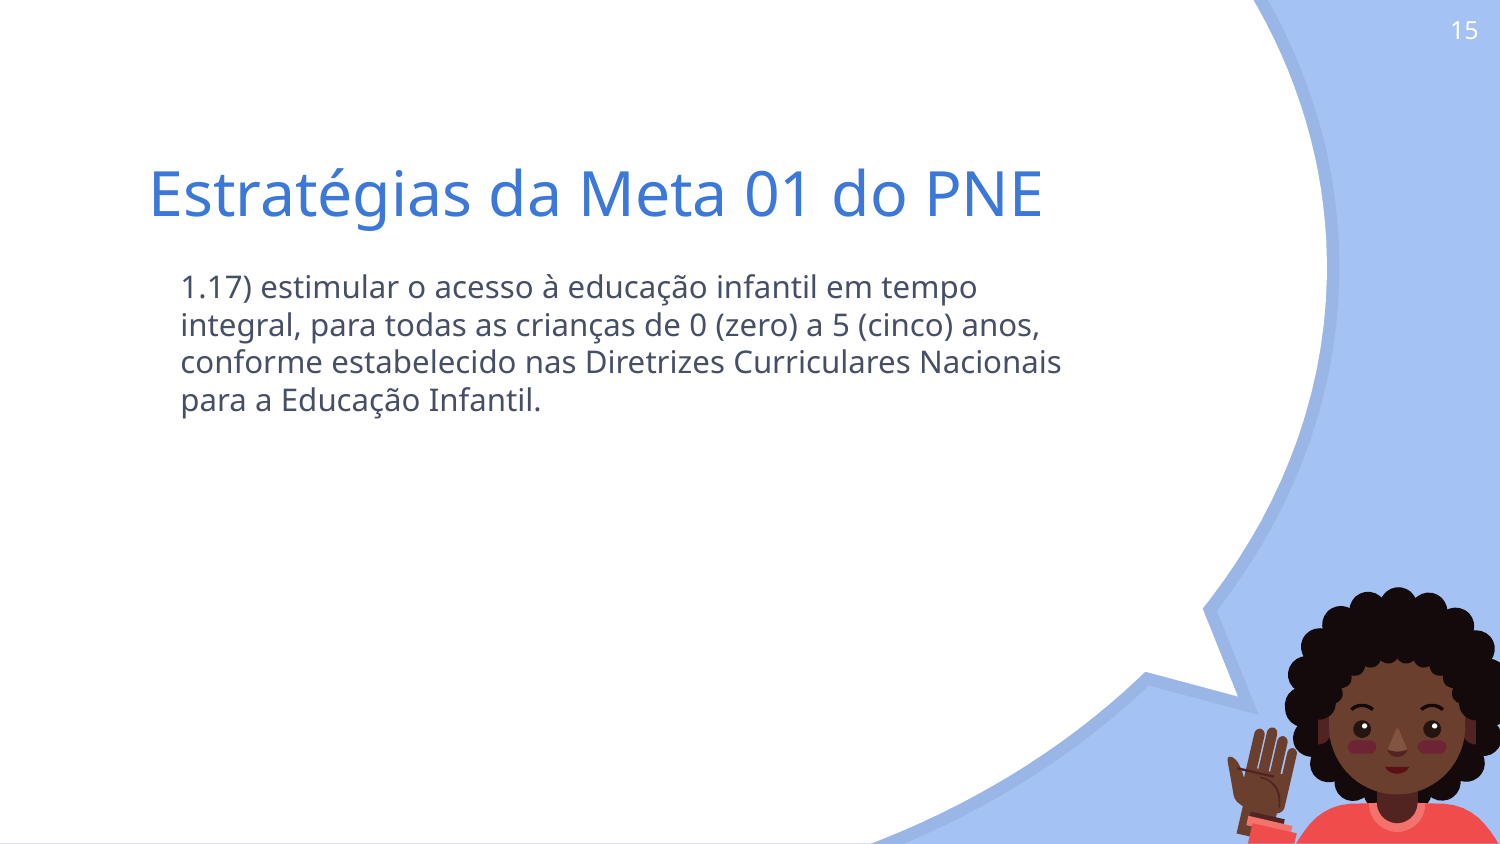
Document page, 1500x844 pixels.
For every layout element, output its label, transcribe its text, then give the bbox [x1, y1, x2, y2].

list 1.17) estimular o acesso à educação infantil em tempo integral, para todas as crianças de 0 (zero) a 5 (cinco) anos, conforme estabelecido nas Diretrizes Curriculares Nacionais para a Educação Infantil. [165, 252, 1087, 721]
title Estratégias da Meta 01 do PNE [107, 121, 1087, 244]
text_box [1227, 587, 1500, 844]
slide_number <número> [1403, 0, 1494, 65]
